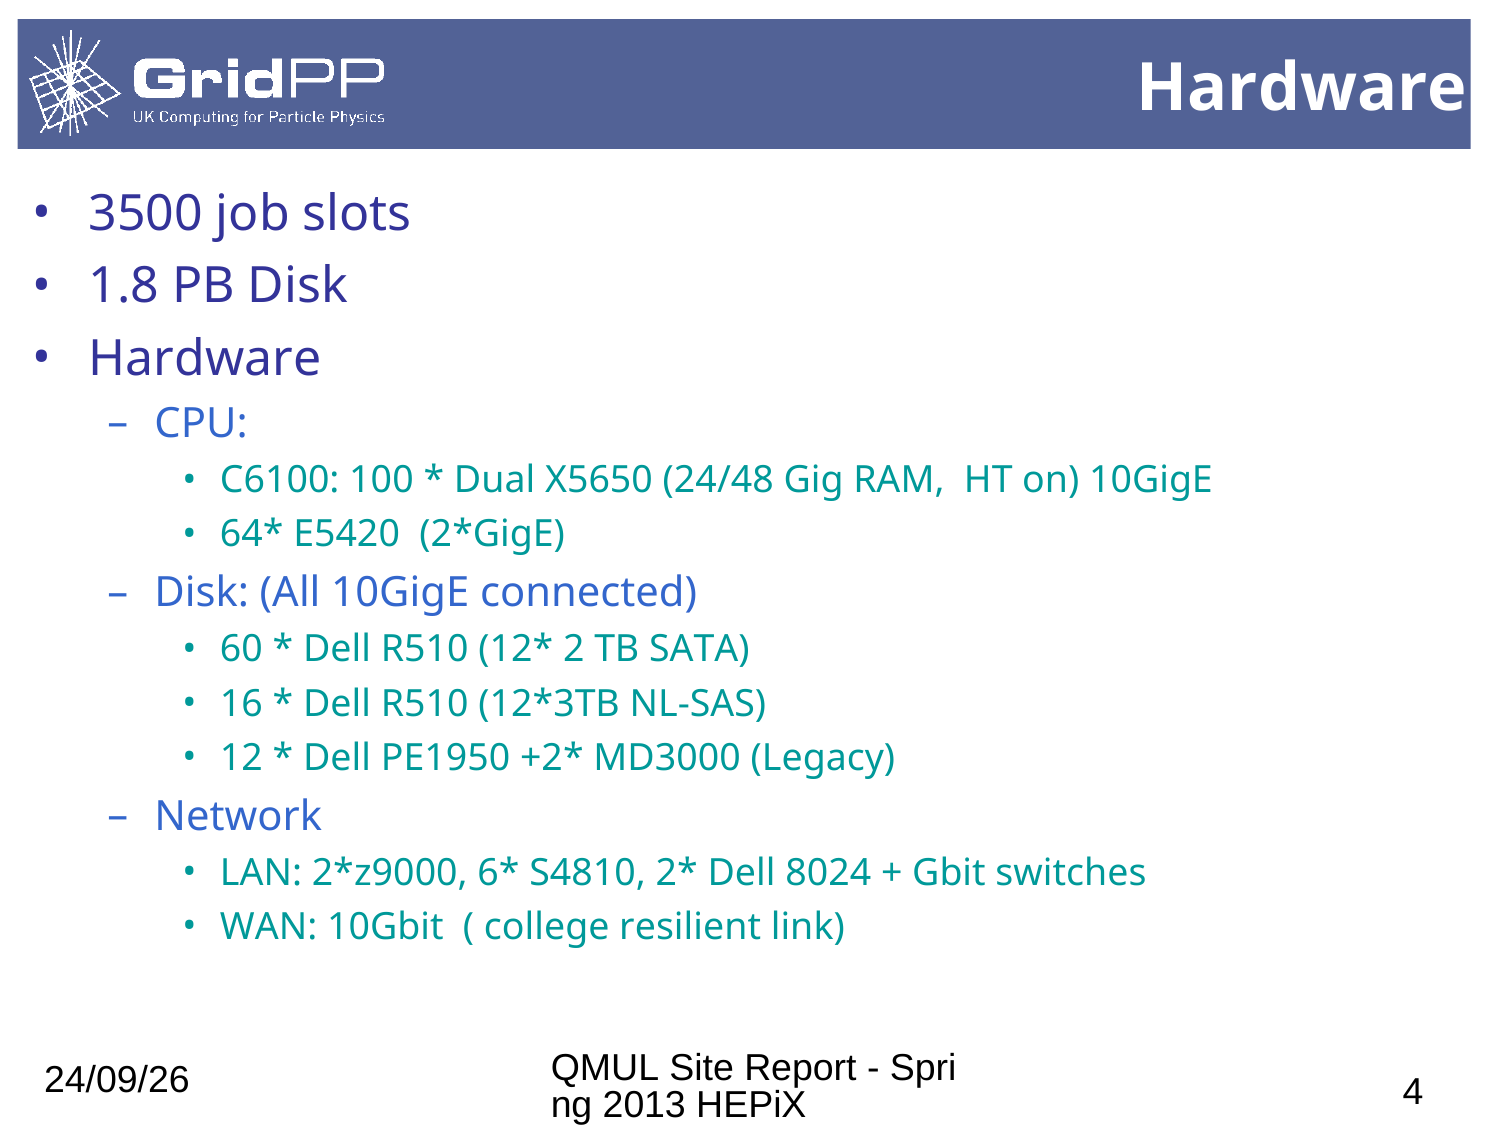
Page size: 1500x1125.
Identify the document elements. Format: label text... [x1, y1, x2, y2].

picture [29, 30, 384, 136]
picture [980, 1052, 1418, 1099]
title Hardware [513, 0, 1483, 172]
list 3500 job slots 1.8 PB Disk Hardware CPU: C6100: 100 * Dual X5650 (24/48 Gig RAM, HT on) 10GigE 64* E5420 (2*GigE) Disk: (All 10GigE connected) 60 * Dell R510 (12* 2 TB SATA) 16 * Dell R510 (12*3TB NL-SAS) 12 * Dell PE1950 +2* MD3000 (Legacy) Network LAN: 2*z9000, 6* S4810, 2* Dell 8024 + Gbit switches WAN: 10Gbit ( college resilient link) [17, 172, 1480, 1052]
